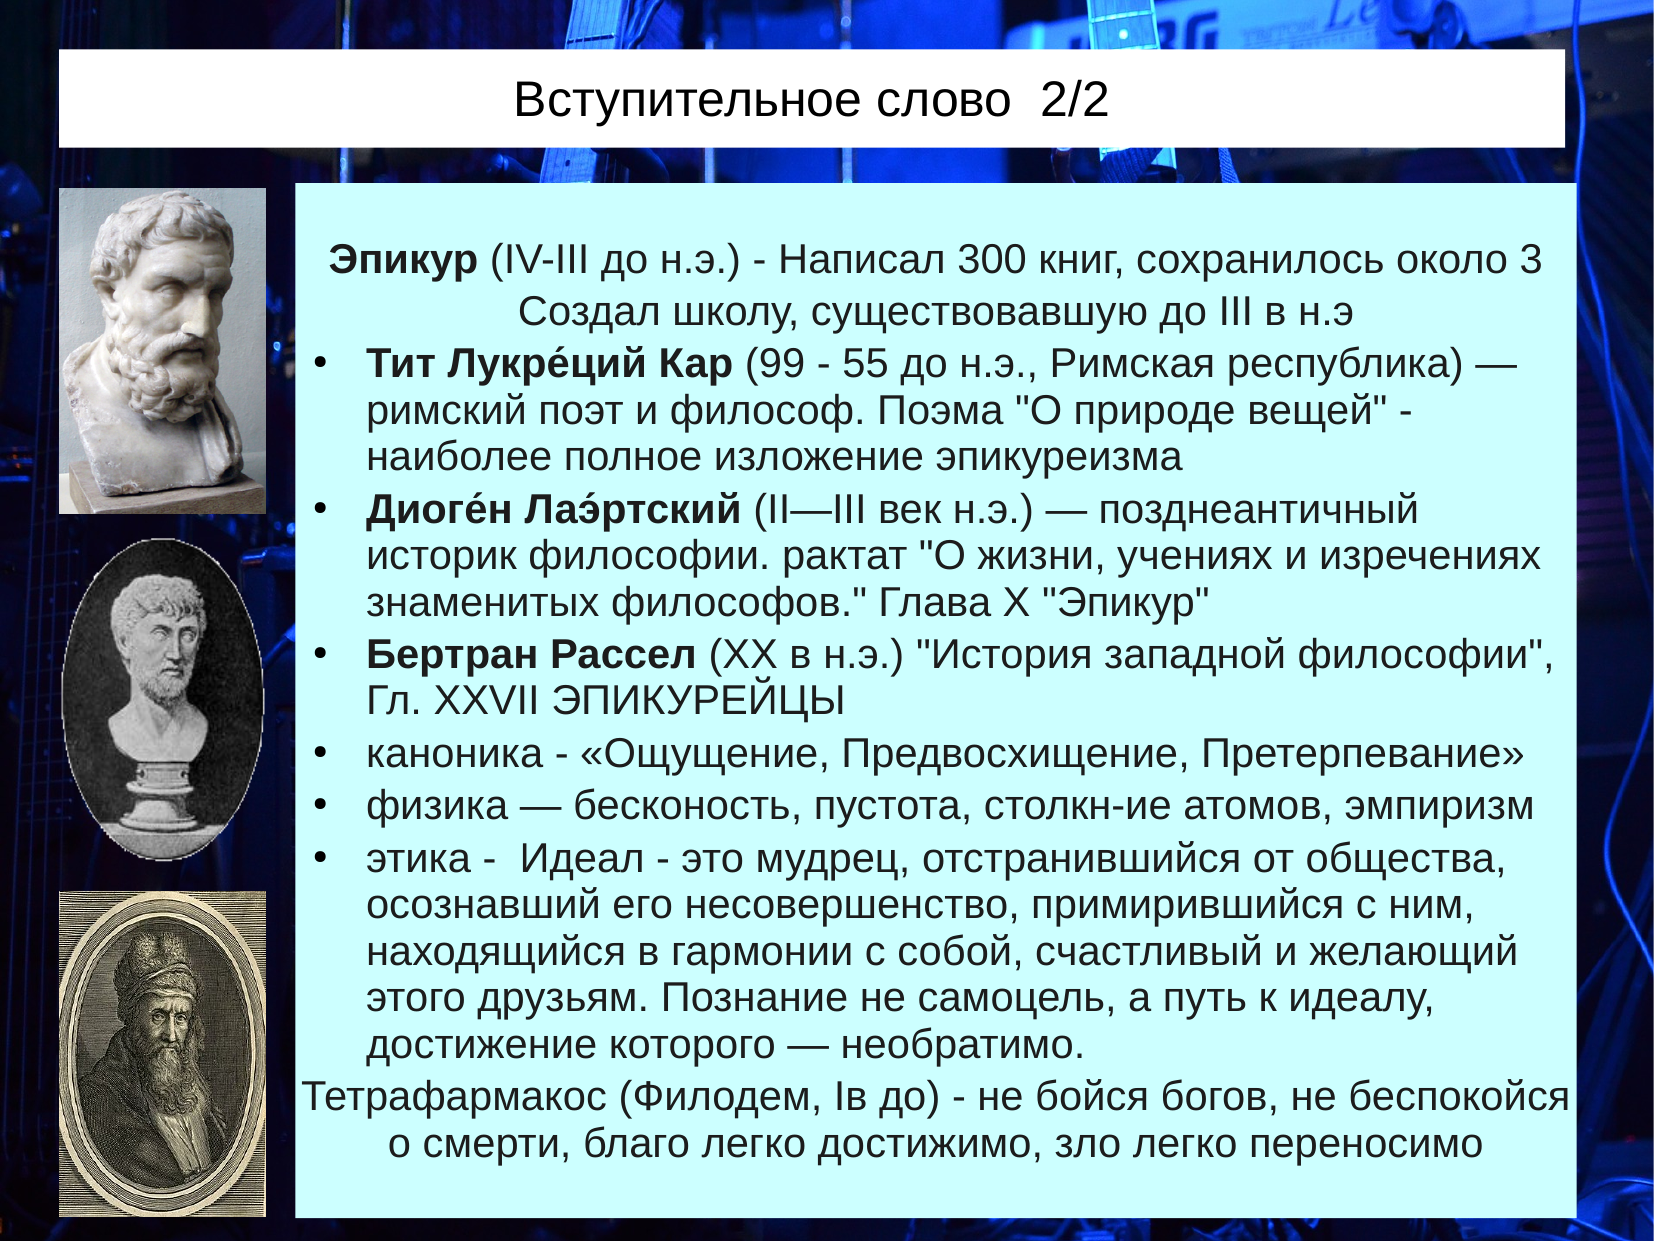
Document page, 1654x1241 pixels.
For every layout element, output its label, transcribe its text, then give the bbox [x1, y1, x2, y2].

picture [0, 0, 1654, 1241]
list Эпикур (IV-III до н.э.) - Написал 300 книг, сохранилось около 3 Создал школу, существовавшую до III в н.э Тит Лукре́ций Кар (99 - 55 до н.э., Римская республика) — римский поэт и философ. Поэма "О природе вещей" - наиболее полное изложение эпикуреизма Диоге́н Лаэ́ртский (II—III век н.э.) — позднеантичный историк философии. рактат "О жизни, учениях и изречениях знаменитых философов." Глава X "Эпикур" Бертран Рассел (XX в н.э.) "История западной философии", Гл. XXVII ЭПИКУРЕЙЦЫ каноника - «Ощущение, Предвосхищение, Претерпевание» физика — бесконость, пустота, столкн-ие атомов, эмпиризм этика - Идеал - это мудрец, отстранившийся от общества, осознавший его несовершенство, примирившийся с ним, находящийся в гармонии с собой, счастливый и желающий этого друзьям. Познание не самоцель, а путь к идеалу, достижение которого — необратимо. Тетрафармакос (Филодем, Iв до) - не бойся богов, не беспокойся о смерти, благо легко достижимо, зло легко переносимо [295, 183, 1577, 1219]
title Вступительное слово 2/2 [59, 49, 1566, 148]
